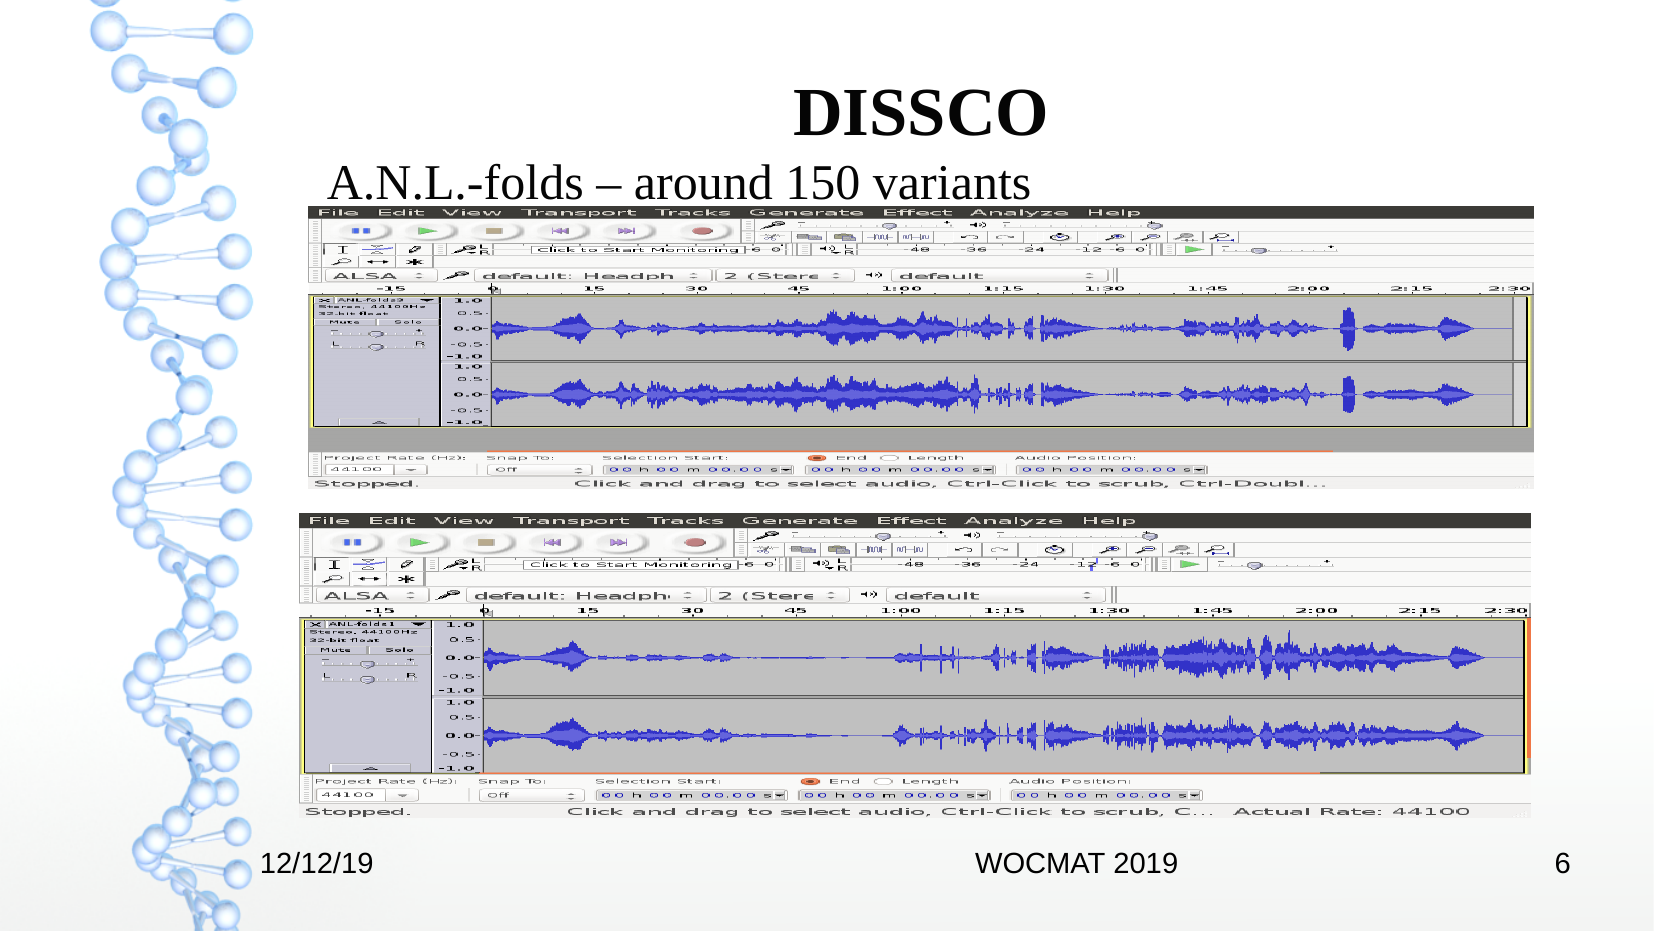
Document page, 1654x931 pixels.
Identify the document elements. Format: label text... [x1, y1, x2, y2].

title DISSCO [265, 35, 1595, 189]
picture [0, 0, 1654, 931]
list A.N.L.-folds – around 150 variants [255, 154, 1585, 896]
